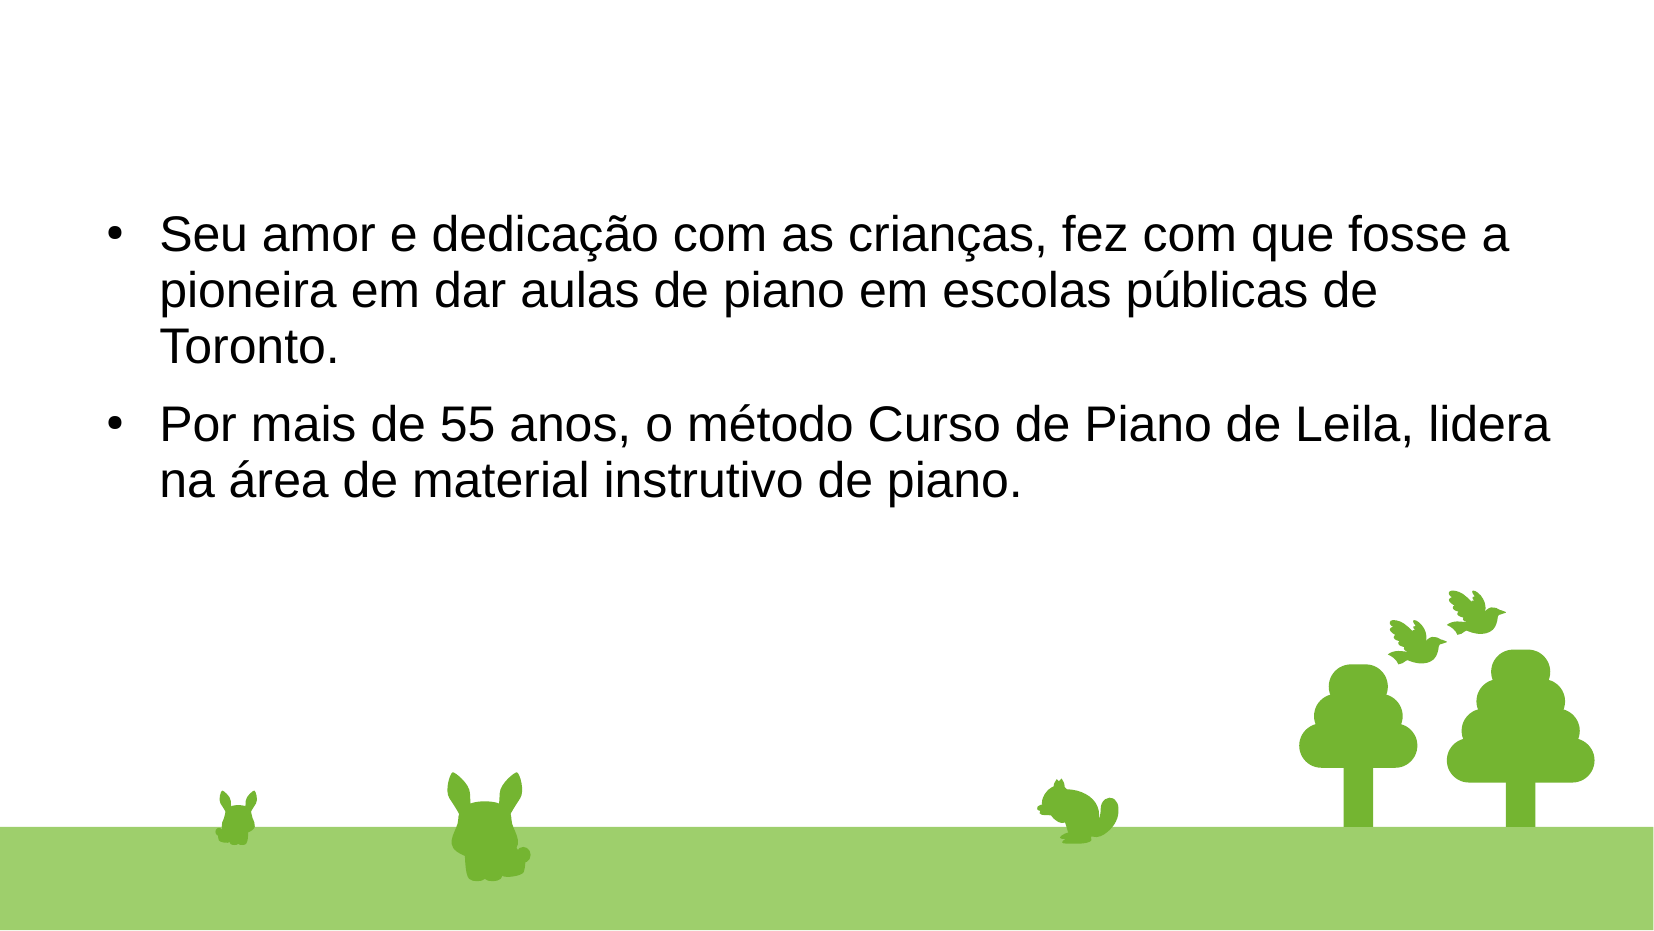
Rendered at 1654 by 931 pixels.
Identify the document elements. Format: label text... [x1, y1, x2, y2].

list Seu amor e dedicação com as crianças, fez com que fosse a pioneira em dar aulas de piano em escolas públicas de Toronto. Por mais de 55 anos, o método Curso de Piano de Leila, lidera na área de material instrutivo de piano. [88, 206, 1565, 768]
